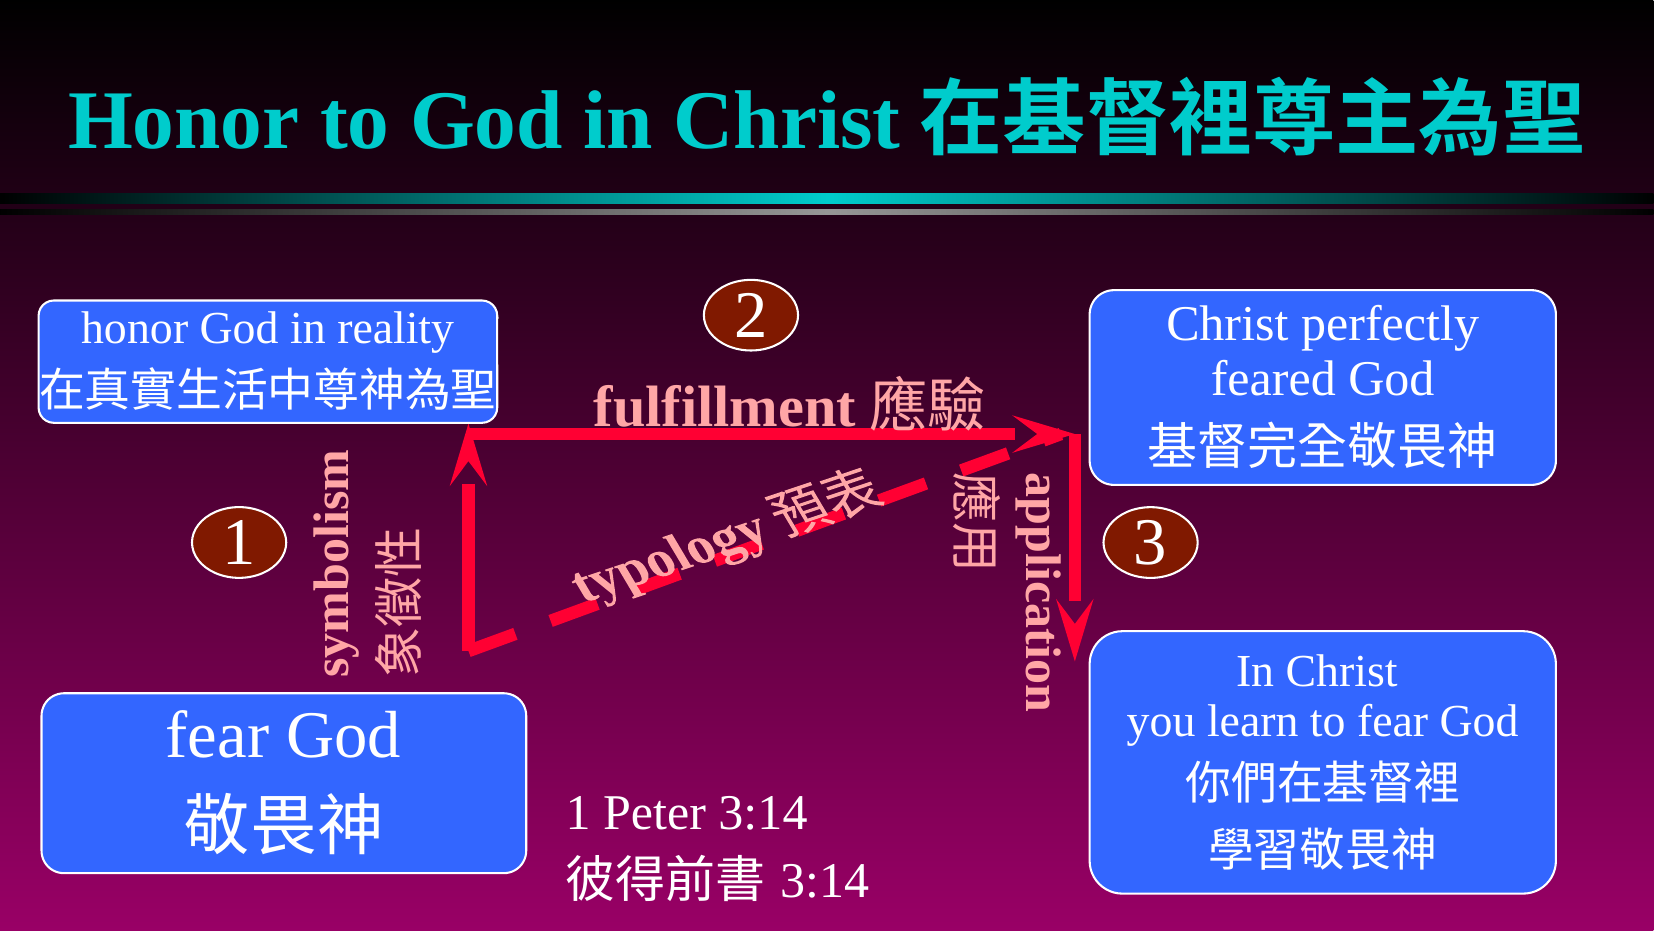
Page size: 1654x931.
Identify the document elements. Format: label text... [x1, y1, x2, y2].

text_box fear God 敬畏神 [41, 693, 527, 874]
text_box typology預表 [532, 451, 921, 629]
text_box 1 [191, 507, 287, 578]
text_box symbolism象徵性 [296, 406, 440, 693]
text_box In Christ you learn to fear God 你們在基督裡 學習敬畏神 [1089, 631, 1556, 894]
text_box honor God in reality 在真實生活中尊神為聖 [38, 300, 498, 423]
text_box 3 [1103, 507, 1198, 578]
text_box fulfillment應驗 [578, 351, 1006, 451]
text_box application 應用 [935, 457, 1079, 777]
title Honor to God in Christ在基督裡尊主為聖 [4, 0, 1649, 242]
text_box 1 Peter 3:14 彼得前書3:14 [550, 777, 1092, 920]
text_box Christ perfectly feared God 基督完全敬畏神 [1089, 290, 1556, 485]
text_box 2 [703, 279, 799, 351]
